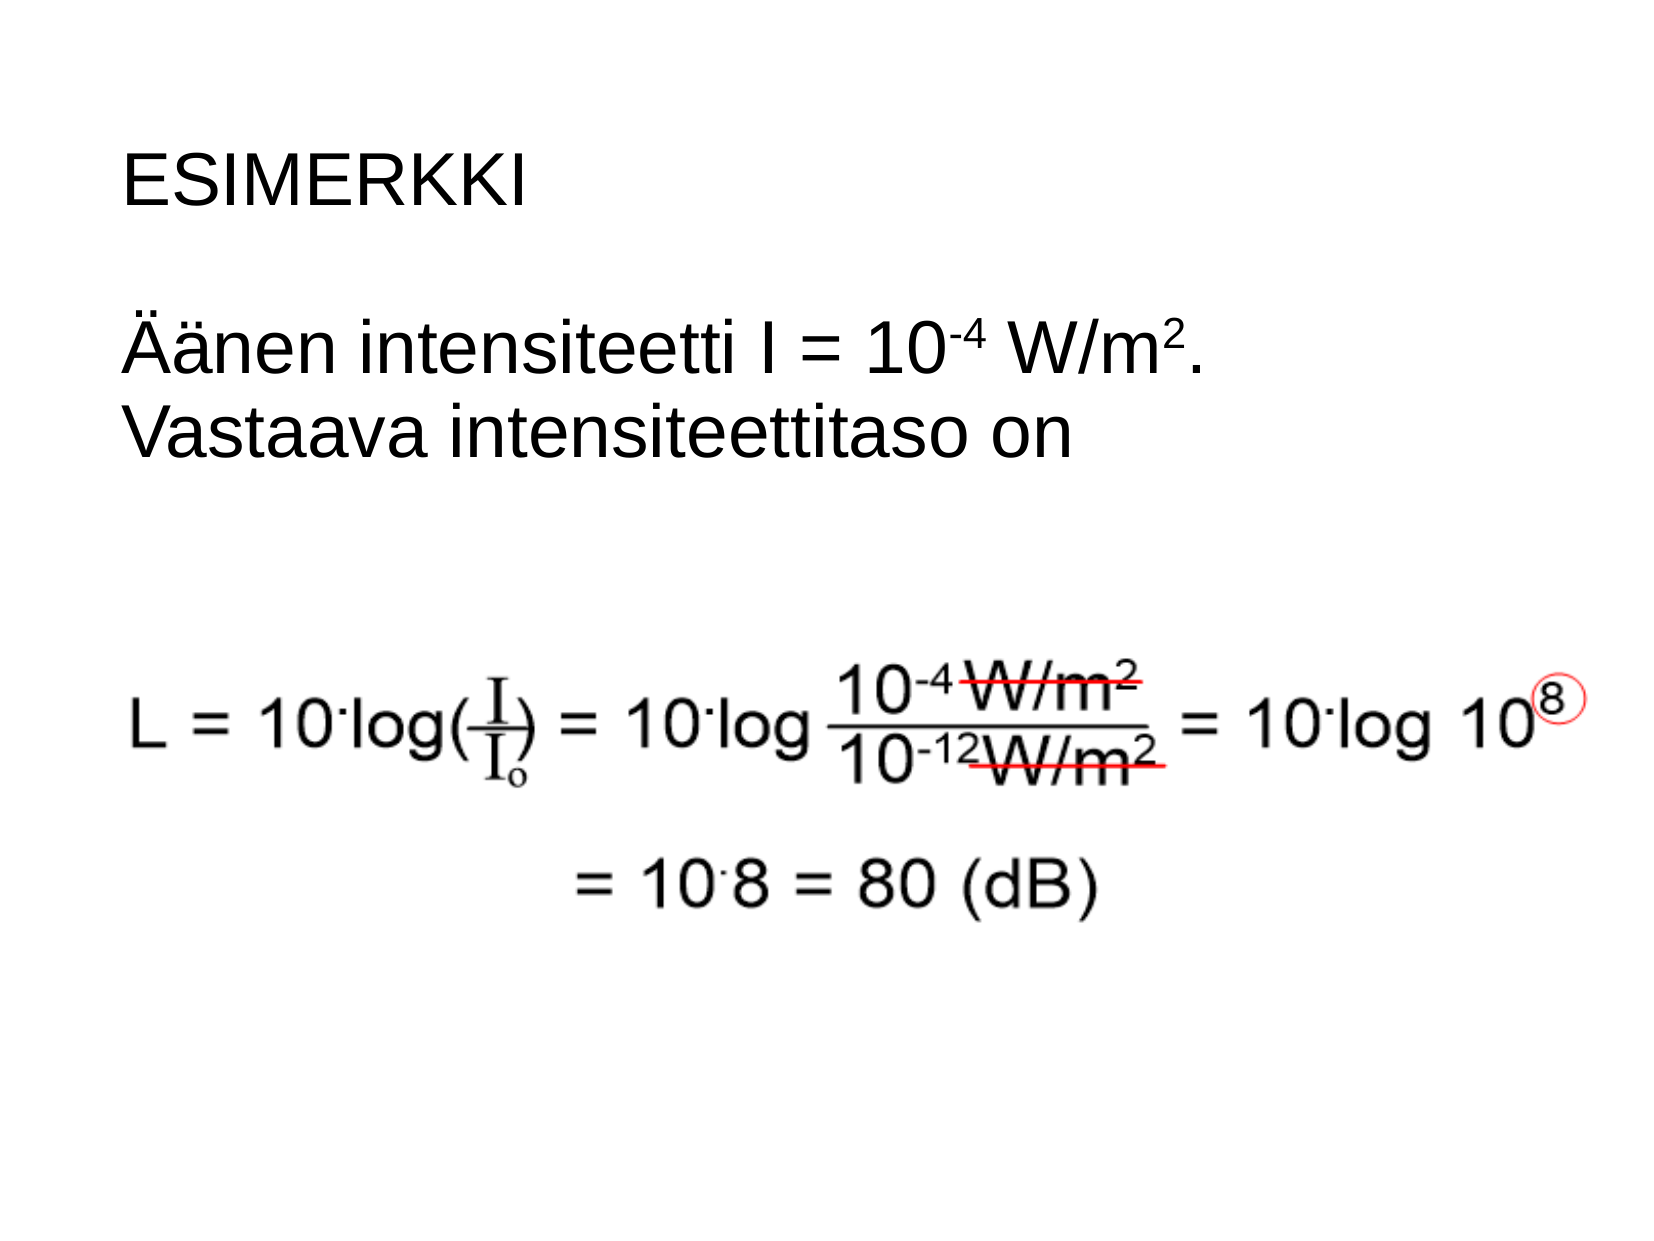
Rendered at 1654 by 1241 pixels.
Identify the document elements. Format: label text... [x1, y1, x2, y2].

picture [70, 590, 1654, 965]
text_box ESIMERKKI Äänen intensiteetti I = 10-4 W/m2. Vastaava intensiteettitaso on [106, 129, 1536, 565]
